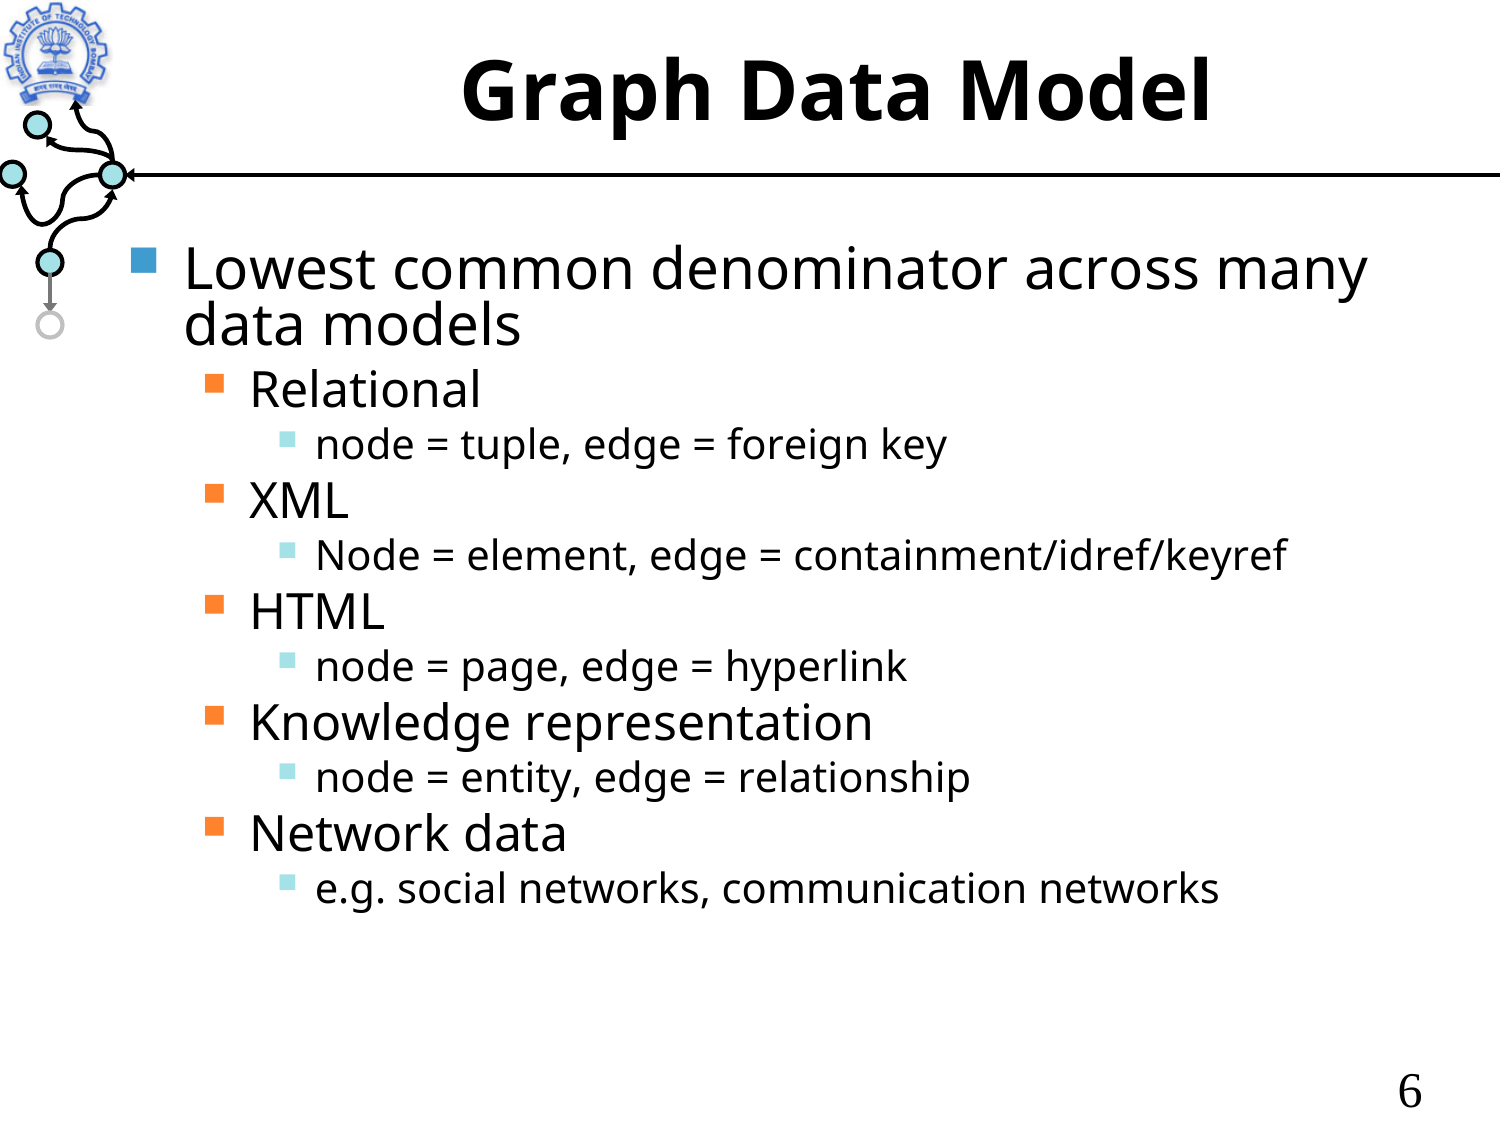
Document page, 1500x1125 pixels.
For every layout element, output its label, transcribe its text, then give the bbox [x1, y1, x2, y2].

list Lowest common denominator across many data models Relational node = tuple, edge = foreign key XML Node = element, edge = containment/idref/keyref HTML node = page, edge = hyperlink Knowledge representation node = entity, edge = relationship Network data e.g. social networks, communication networks [112, 237, 1450, 1063]
picture [0, 0, 113, 106]
title Graph Data Model [200, 12, 1476, 163]
